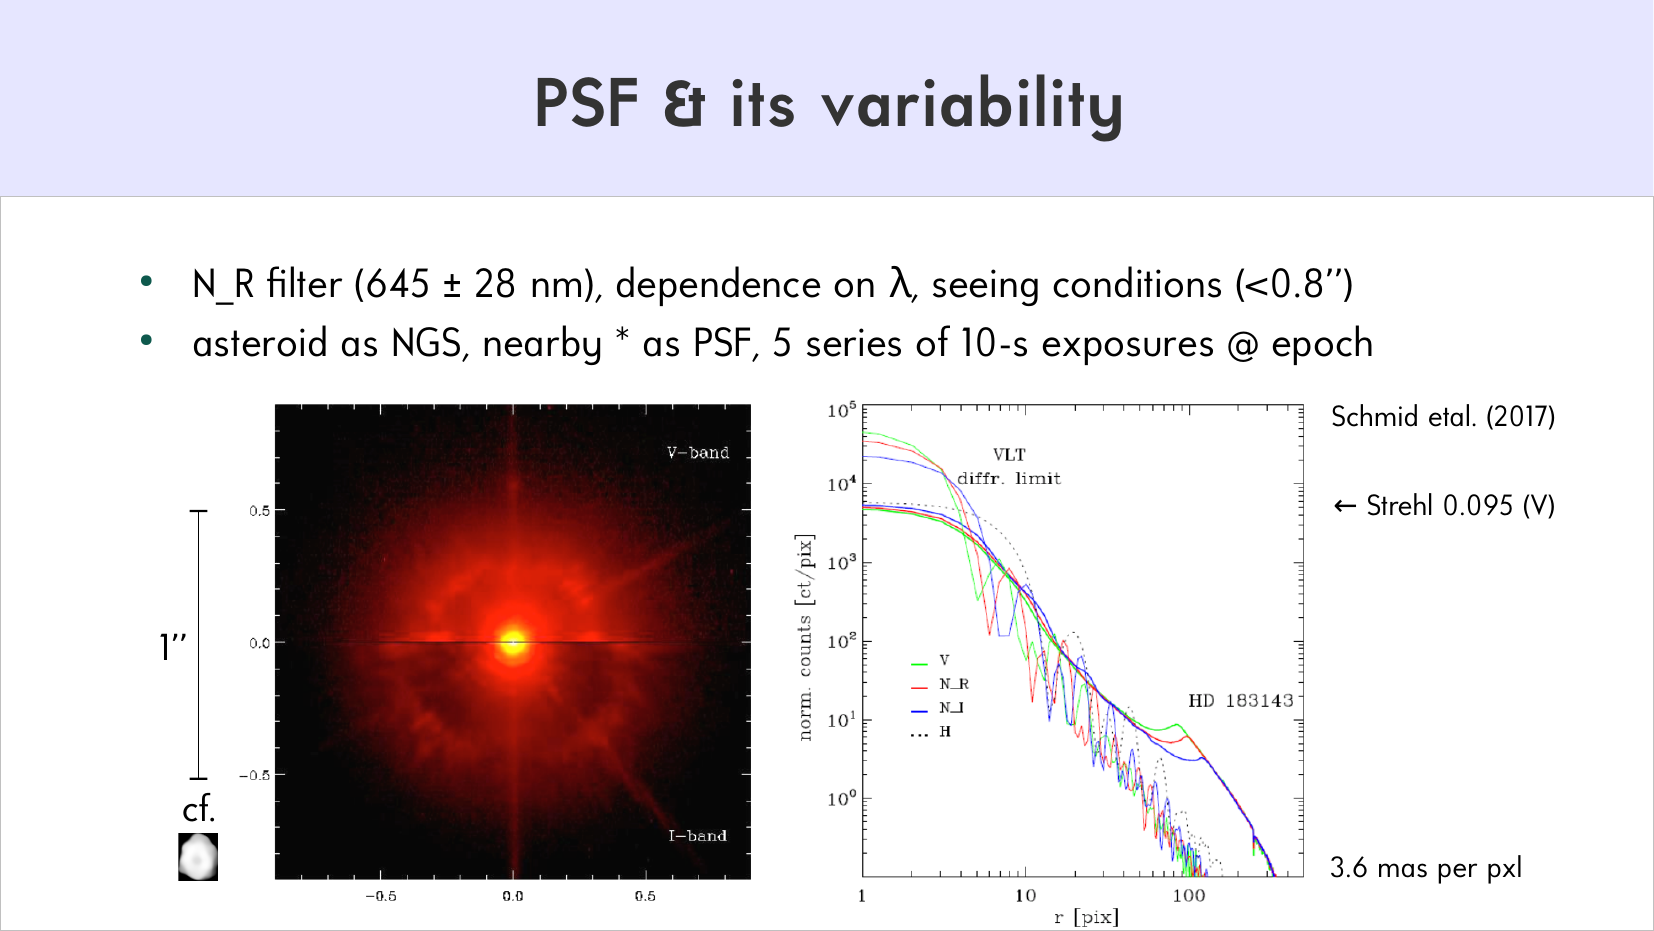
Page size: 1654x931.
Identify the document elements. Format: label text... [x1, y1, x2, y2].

text_box Schmid etal. (2017) [1316, 391, 1571, 441]
list N_R filter (645 ± 28 nm), dependence on λ, seeing conditions (<0.8’’) asteroid as NGS, nearby * as PSF, 5 series of 10-s exposures @ epoch [121, 258, 1534, 798]
picture [178, 838, 218, 881]
picture [239, 404, 751, 902]
picture [794, 400, 1304, 927]
text_box ← Strehl 0.095 (V) [1318, 480, 1571, 530]
text_box 1’’ [144, 617, 203, 677]
title PSF & its variability [124, 23, 1537, 179]
text_box cf. [167, 778, 232, 838]
text_box 3.6 mas per pxl [1314, 842, 1538, 892]
